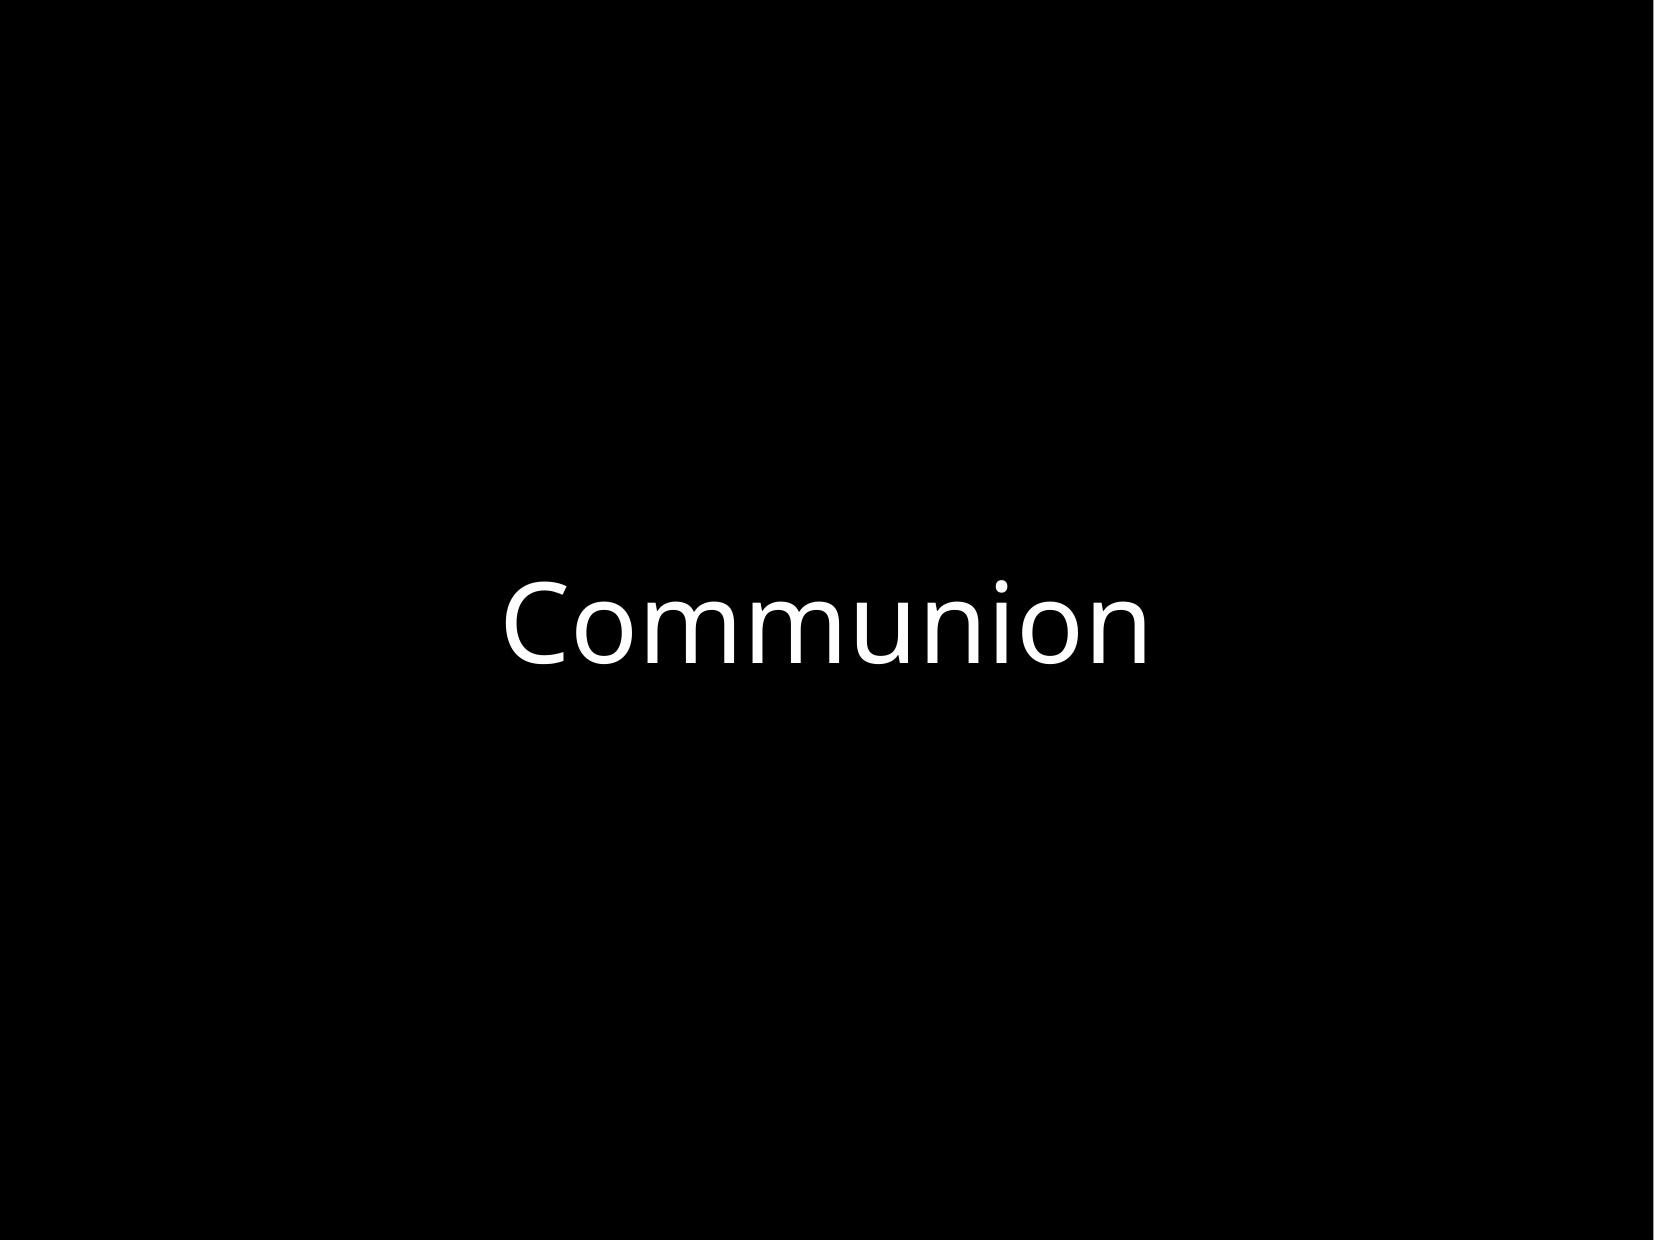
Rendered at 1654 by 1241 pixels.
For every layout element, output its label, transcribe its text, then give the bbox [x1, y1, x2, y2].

subtitle Communion [82, 59, 1571, 1182]
